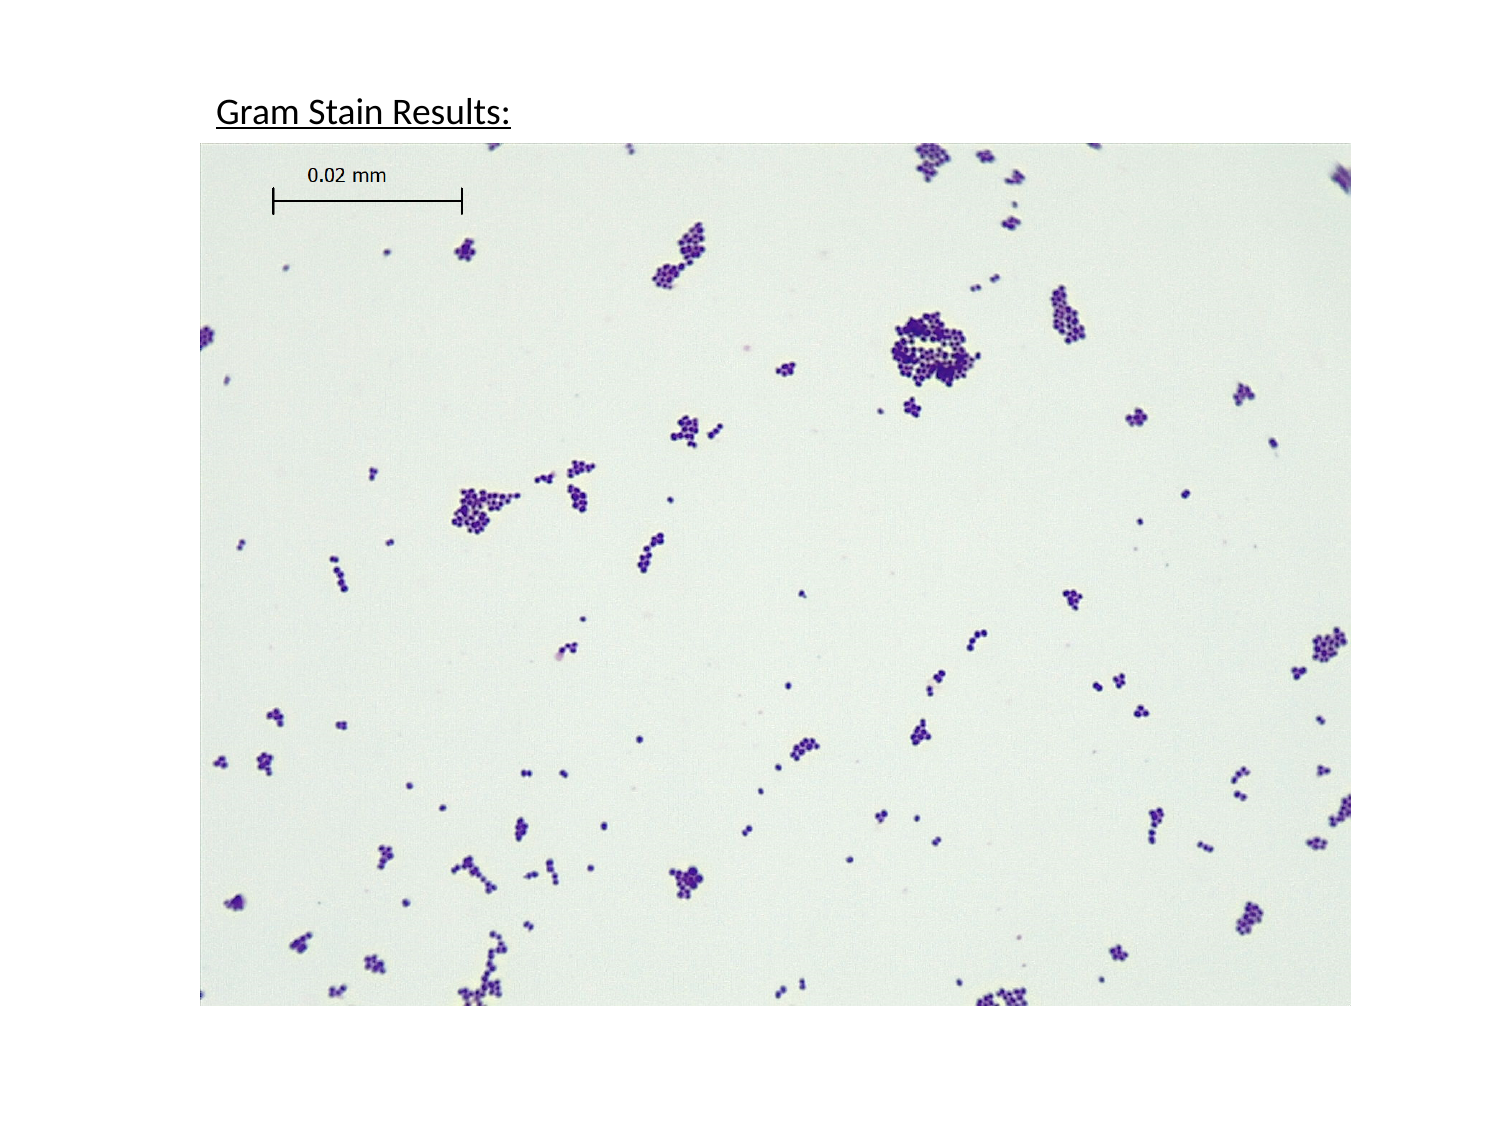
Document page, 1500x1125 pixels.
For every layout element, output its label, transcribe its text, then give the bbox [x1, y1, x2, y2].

picture [200, 143, 1351, 1006]
text_box Gram Stain Results: [200, 79, 530, 140]
